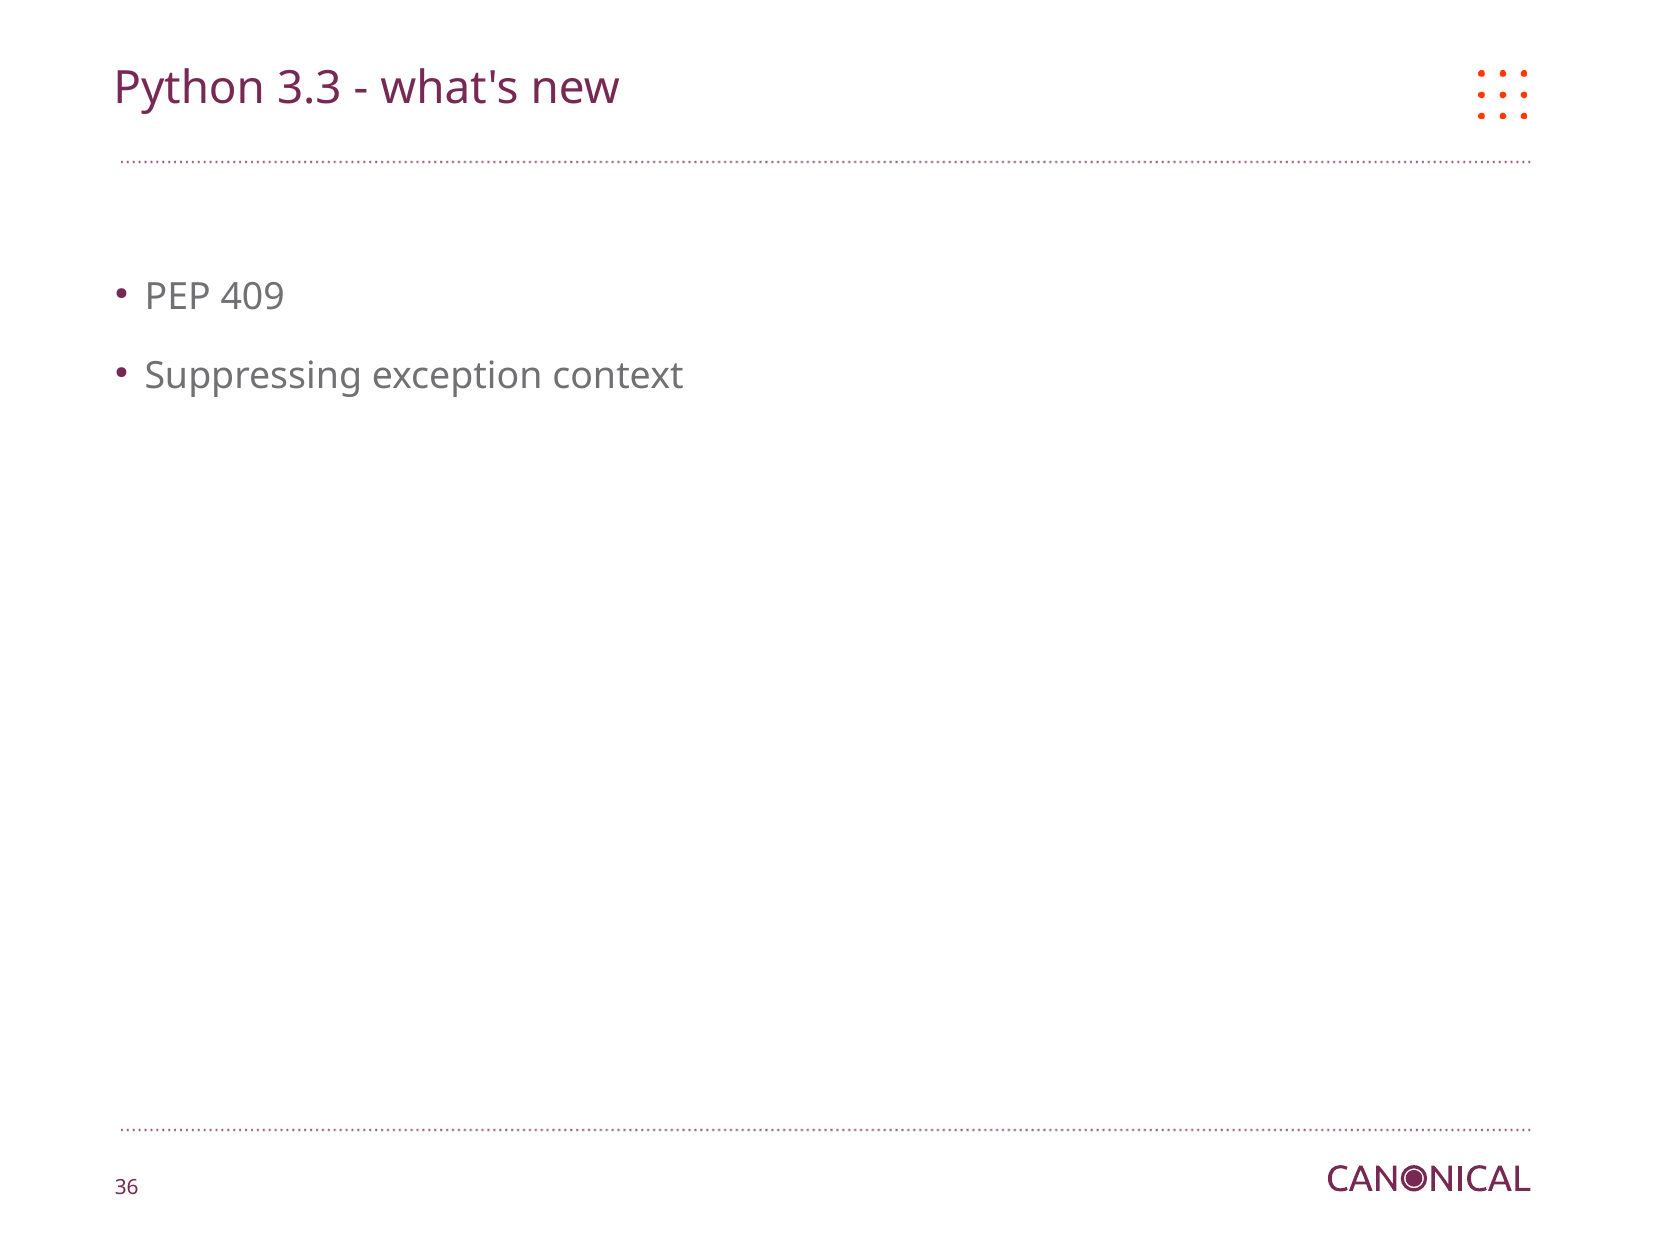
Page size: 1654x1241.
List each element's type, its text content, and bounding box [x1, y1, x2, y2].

list PEP 409 Suppressing exception context [115, 256, 1540, 977]
picture [111, 159, 1533, 166]
title Python 3.3 - what's new [113, 64, 1382, 107]
picture [1478, 70, 1527, 119]
picture [111, 1127, 1533, 1134]
